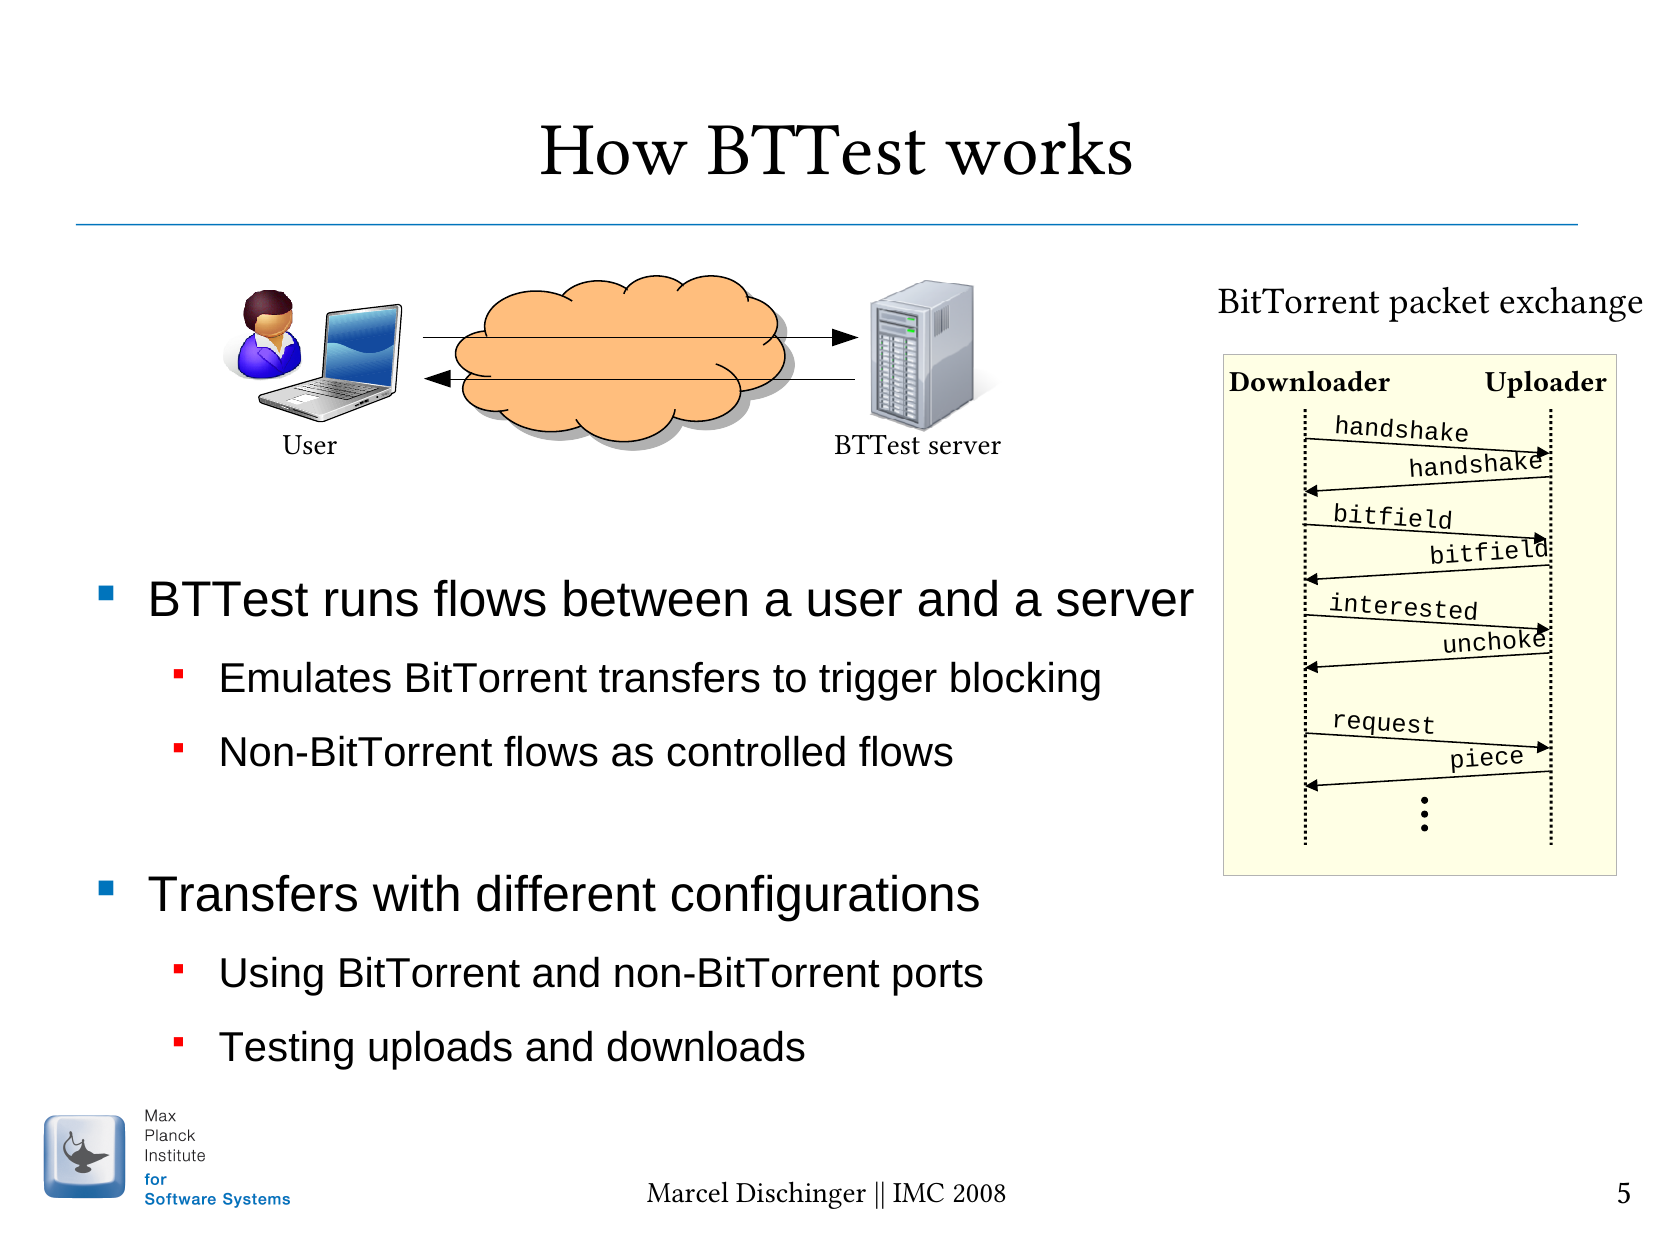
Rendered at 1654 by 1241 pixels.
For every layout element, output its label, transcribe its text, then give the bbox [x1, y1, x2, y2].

text_box [462, 380, 772, 442]
text_box interested [1313, 581, 1466, 625]
text_box request [1316, 698, 1429, 740]
picture [851, 274, 1014, 423]
text_box [1538, 542, 1544, 555]
text_box unchoke [1426, 619, 1539, 661]
text_box BTTest server [819, 423, 1017, 468]
title How BTTest works [54, 51, 1621, 252]
text_box bitfield [1413, 528, 1539, 572]
text_box [1223, 354, 1617, 876]
text_box [1466, 608, 1473, 618]
text_box [466, 275, 778, 337]
text_box Downloader [1213, 357, 1406, 407]
text_box Uploader [1470, 357, 1623, 407]
text_box BitTorrent packet exchange [1203, 276, 1644, 335]
text_box [455, 338, 785, 379]
text_box piece [1433, 736, 1520, 776]
text_box bitfield [1317, 491, 1444, 535]
text_box User [268, 423, 353, 469]
picture [214, 284, 403, 423]
text_box handshake [1392, 441, 1532, 485]
list BTTest runs flows between a user and a server Emulates BitTorrent transfers to trigger blocking Non-BitTorrent flows as controlled flows Transfers with different configurations Using BitTorrent and non-BitTorrent ports Testing uploads and downloads [77, 554, 1579, 1198]
text_box [1442, 517, 1448, 527]
text_box handshake [1318, 407, 1458, 447]
